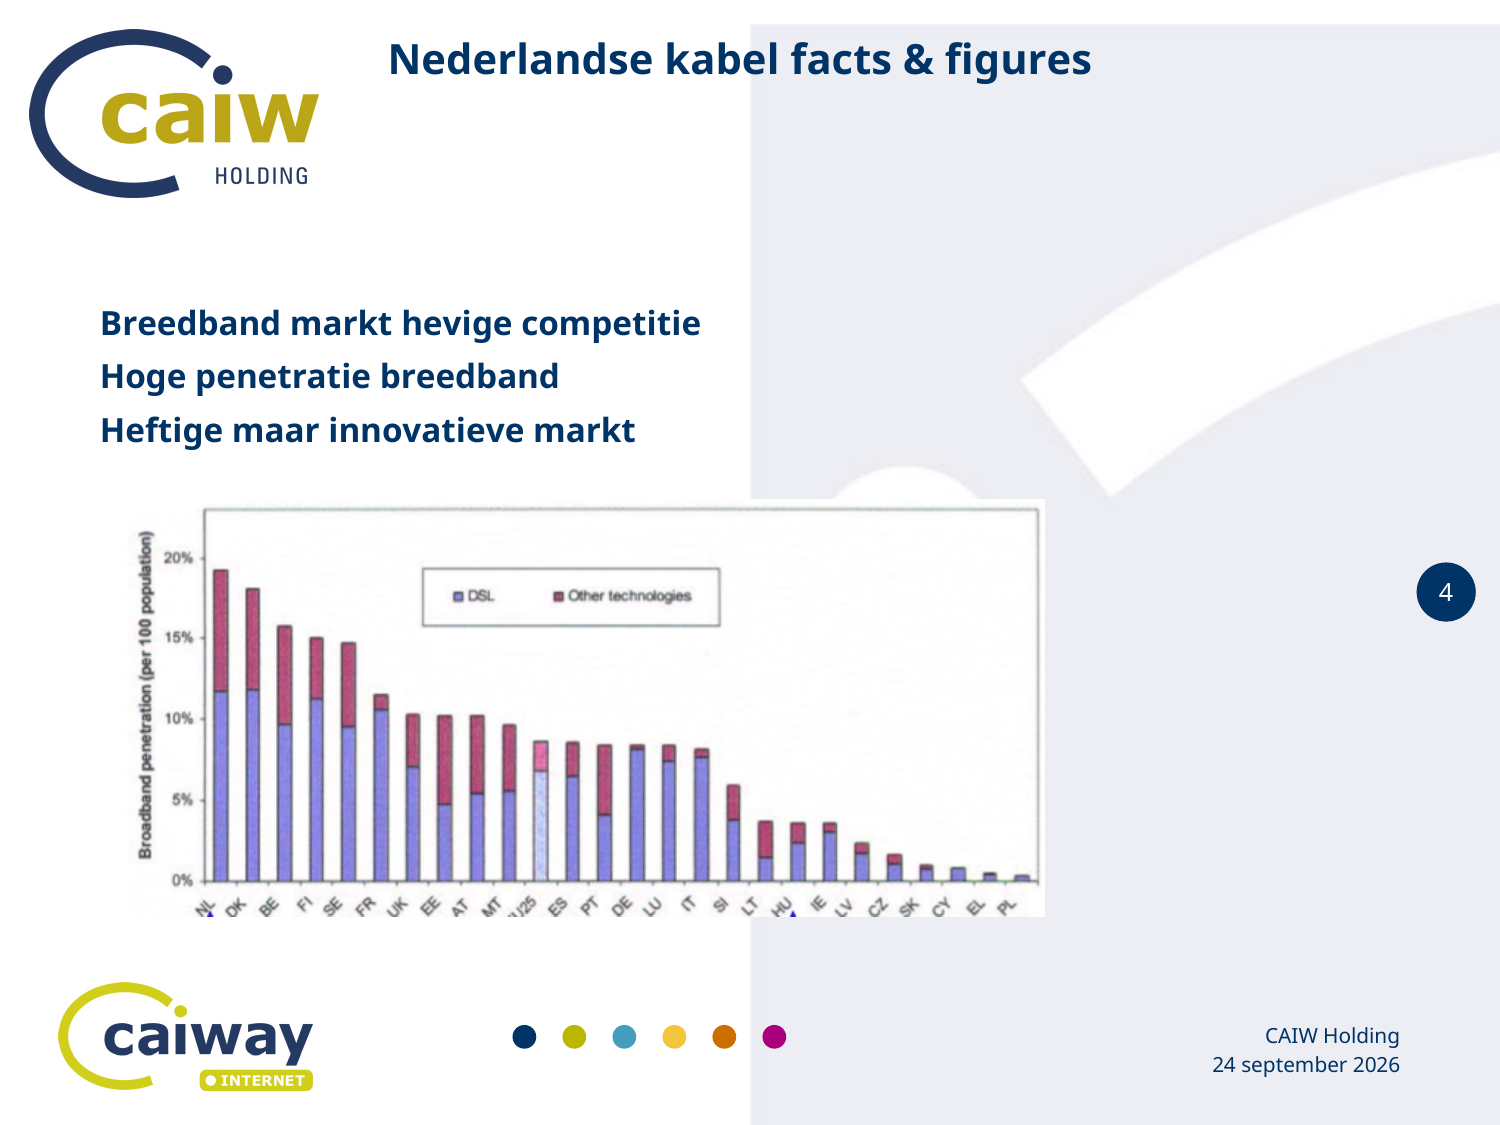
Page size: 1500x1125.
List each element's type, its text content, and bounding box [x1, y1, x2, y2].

title Nederlandse kabel facts & figures [387, 29, 1400, 230]
picture [750, 24, 1500, 1125]
picture [29, 29, 319, 198]
picture [58, 982, 313, 1091]
list Breedband markt hevige competitie Hoge penetratie breedband Heftige maar innovatieve markt [99, 299, 1401, 938]
picture [125, 499, 1045, 917]
